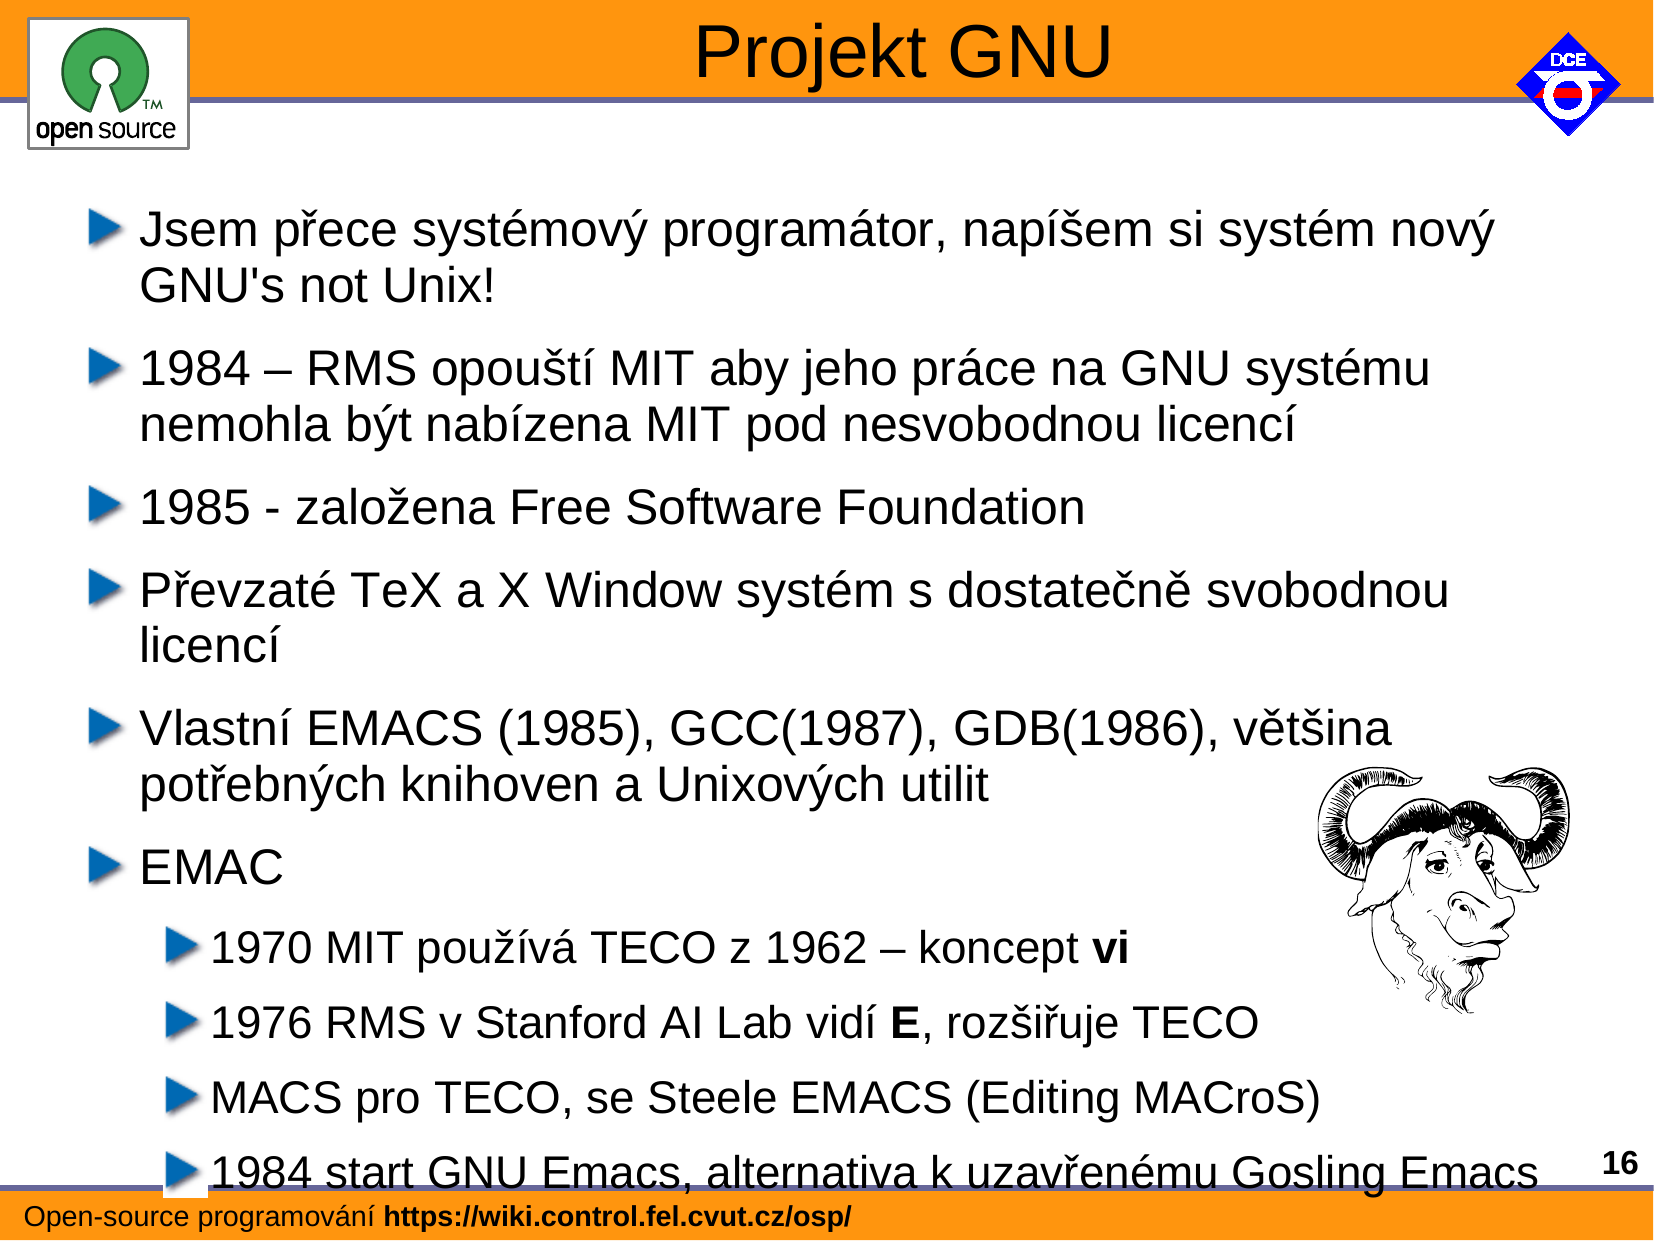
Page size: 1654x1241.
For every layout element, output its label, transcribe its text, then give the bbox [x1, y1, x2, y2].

title Projekt GNU [178, 5, 1631, 97]
picture [1317, 764, 1570, 1023]
list Jsem přece systémový programátor, napíšem si systém nový GNU's not Unix! 1984 – RMS opouští MIT aby jeho práce na GNU systému nemohla být nabízena MIT pod nesvobodnou licencí 1985 - založena Free Software Foundation Převzaté TeX a X Window systém s dostatečně svobodnou licencí Vlastní EMACS (1985), GCC(1987), GDB(1986), většina potřebných knihoven a Unixových utilit EMAC 1970 MIT používá TECO z 1962 – koncept vi 1976 RMS v Stanford AI Lab vidí E, rozšiřuje TECO MACS pro TECO, se Steele EMACS (Editing MACroS) 1984 start GNU Emacs, alternativa k uzavřenému Gosling Emacs [68, 201, 1592, 1120]
picture [163, 1147, 208, 1198]
